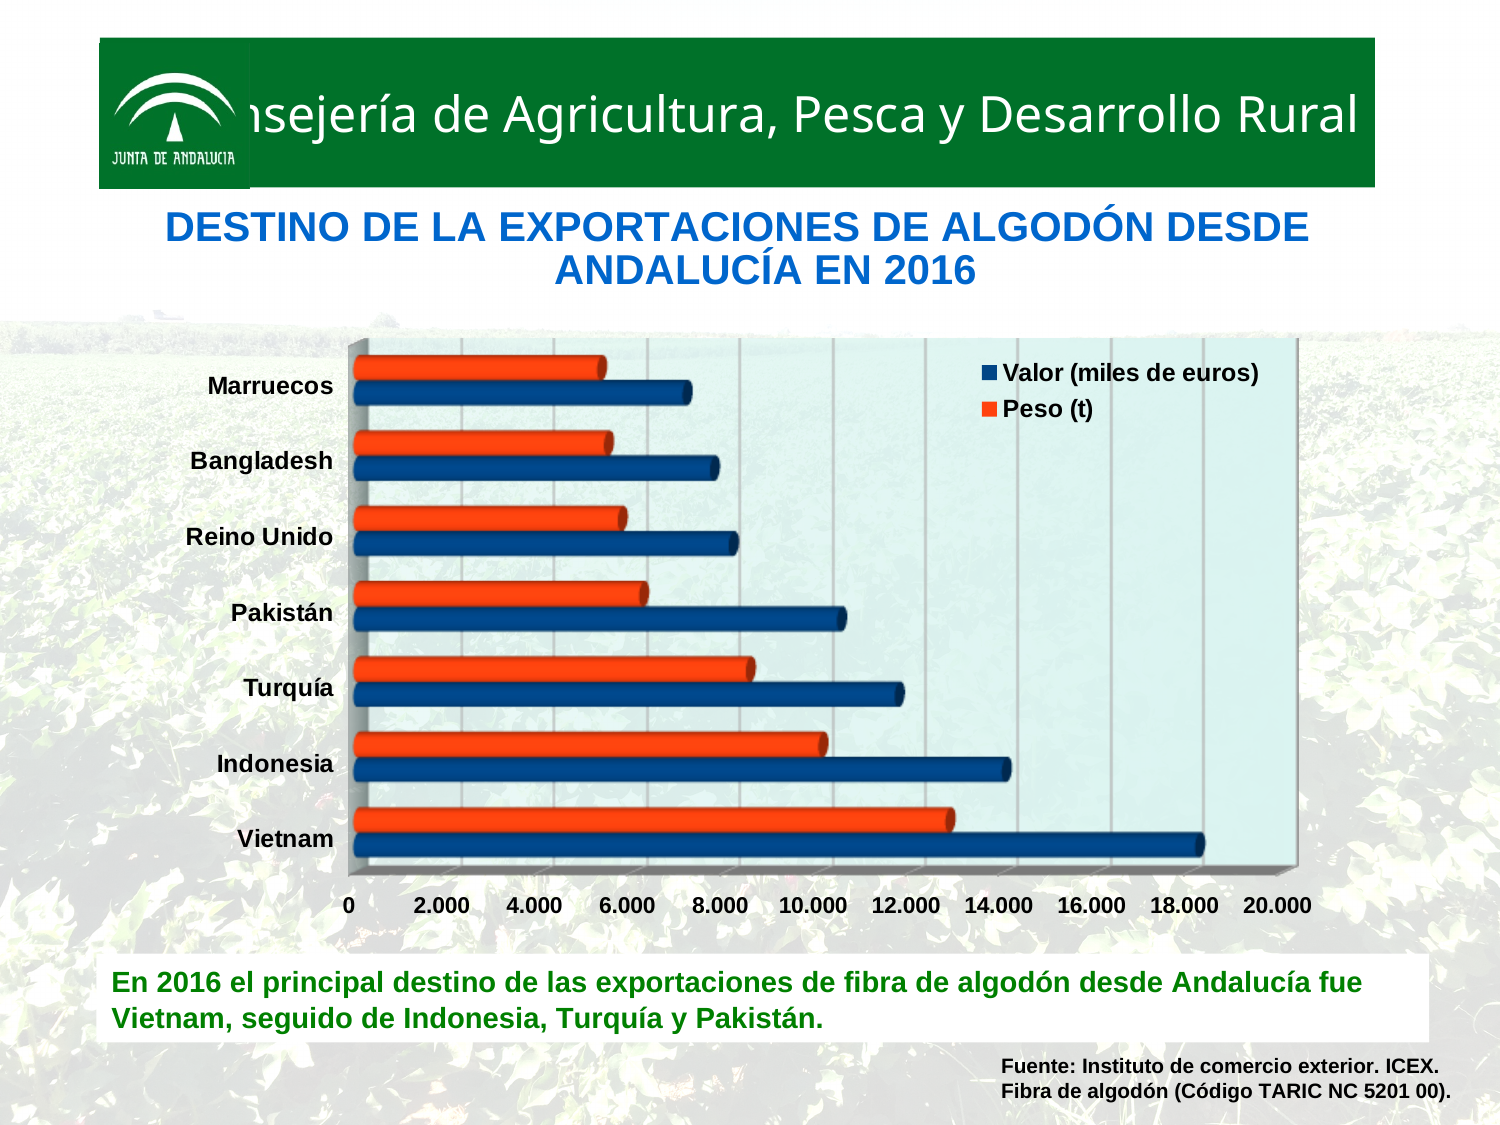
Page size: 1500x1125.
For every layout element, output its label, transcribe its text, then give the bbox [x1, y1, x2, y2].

text_box DESTINO DE LA EXPORTACIONES DE ALGODÓN DESDE ANDALUCÍA EN 2016 [74, 200, 1400, 351]
title Consejería de Agricultura, Pesca y Desarrollo Rural [99, 37, 1375, 188]
picture [0, 0, 1500, 1125]
text_box Fuente: Instituto de comercio exterior. ICEX. Fibra de algodón (Código TARIC NC 5201 00). [986, 1045, 1471, 1111]
text_box En 2016 el principal destino de las exportaciones de fibra de algodón desde Andalucía fue Vietnam, seguido de Indonesia, Turquía y Pakistán. [96, 953, 1430, 1043]
